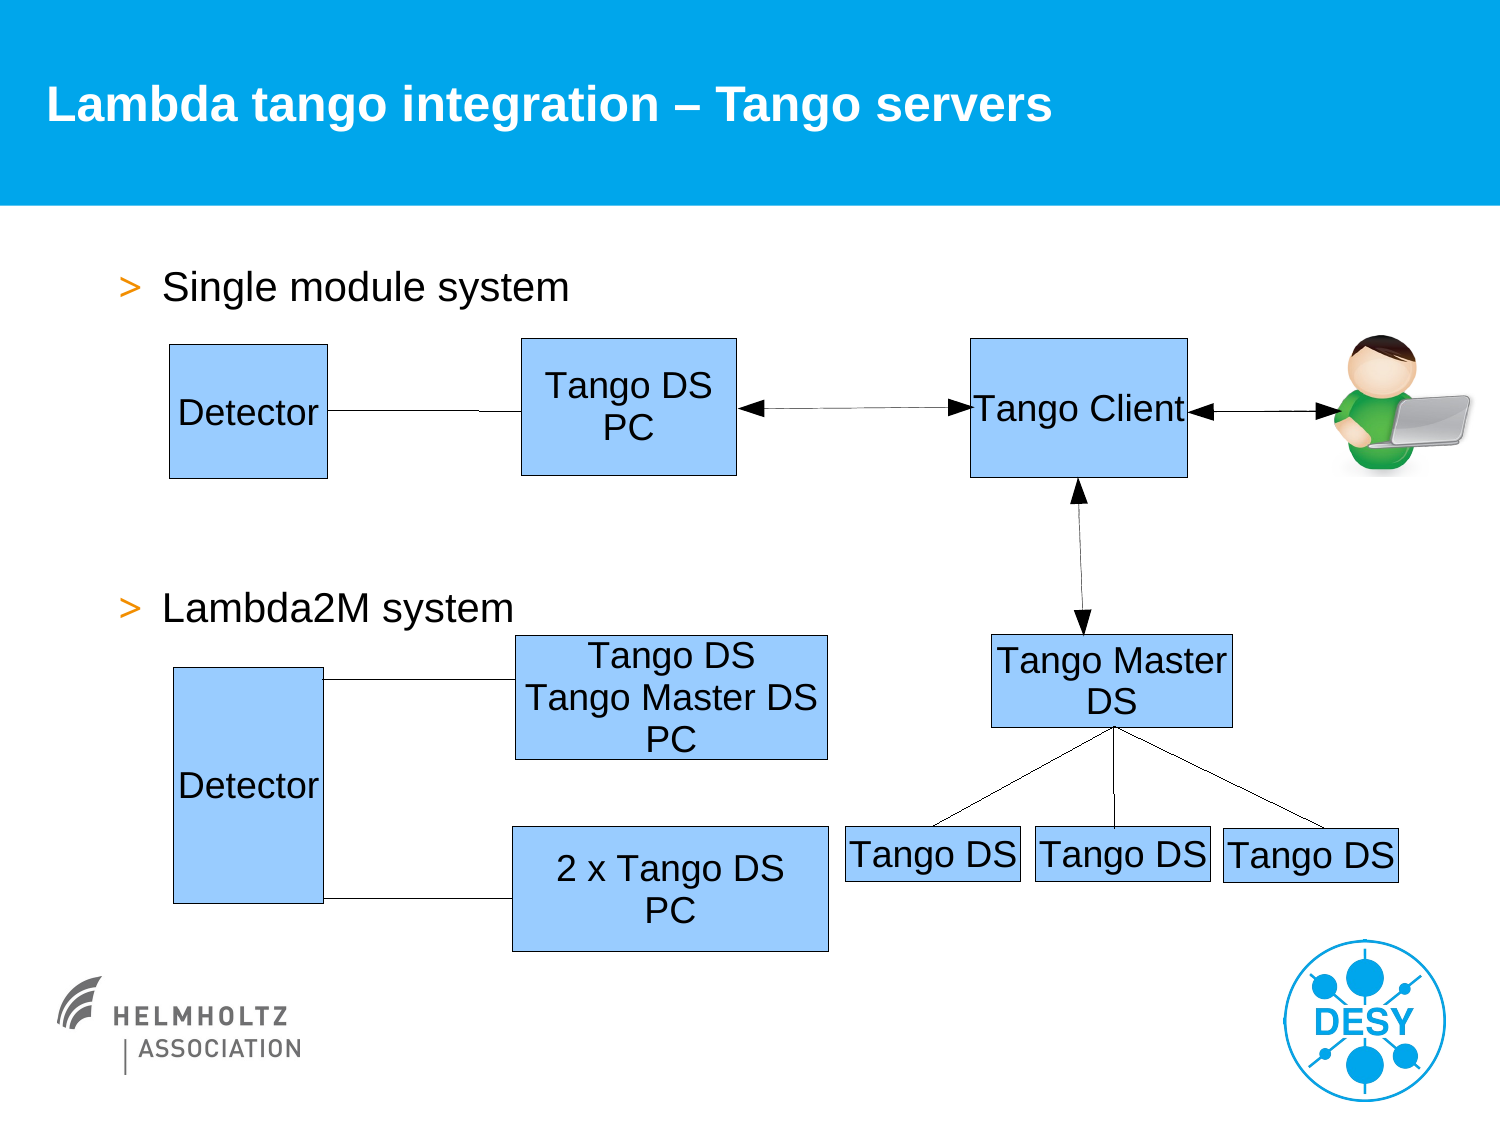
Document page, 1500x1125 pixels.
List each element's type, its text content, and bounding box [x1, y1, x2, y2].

picture [1287, 943, 1443, 1099]
text_box Detector [173, 667, 324, 904]
list Single module system Lambda2M system [75, 263, 1425, 916]
picture [1379, 1035, 1446, 1102]
picture [1370, 939, 1446, 1007]
text_box Tango DS [845, 826, 1021, 882]
text_box Tango DS [1223, 828, 1399, 883]
text_box Tango Client [970, 338, 1188, 478]
picture [1283, 939, 1360, 1015]
text_box 2 x Tango DS PC [512, 826, 829, 952]
title Lambda tango integration – Tango servers [46, 0, 1444, 208]
text_box Tango DS [1035, 826, 1211, 882]
text_box Tango Master DS [991, 634, 1233, 728]
text_box Detector [169, 344, 328, 479]
picture [1327, 326, 1478, 477]
picture [57, 976, 300, 1075]
text_box Tango DS PC [521, 338, 737, 476]
picture [1283, 1027, 1351, 1102]
text_box Tango DS Tango Master DS PC [515, 635, 828, 760]
